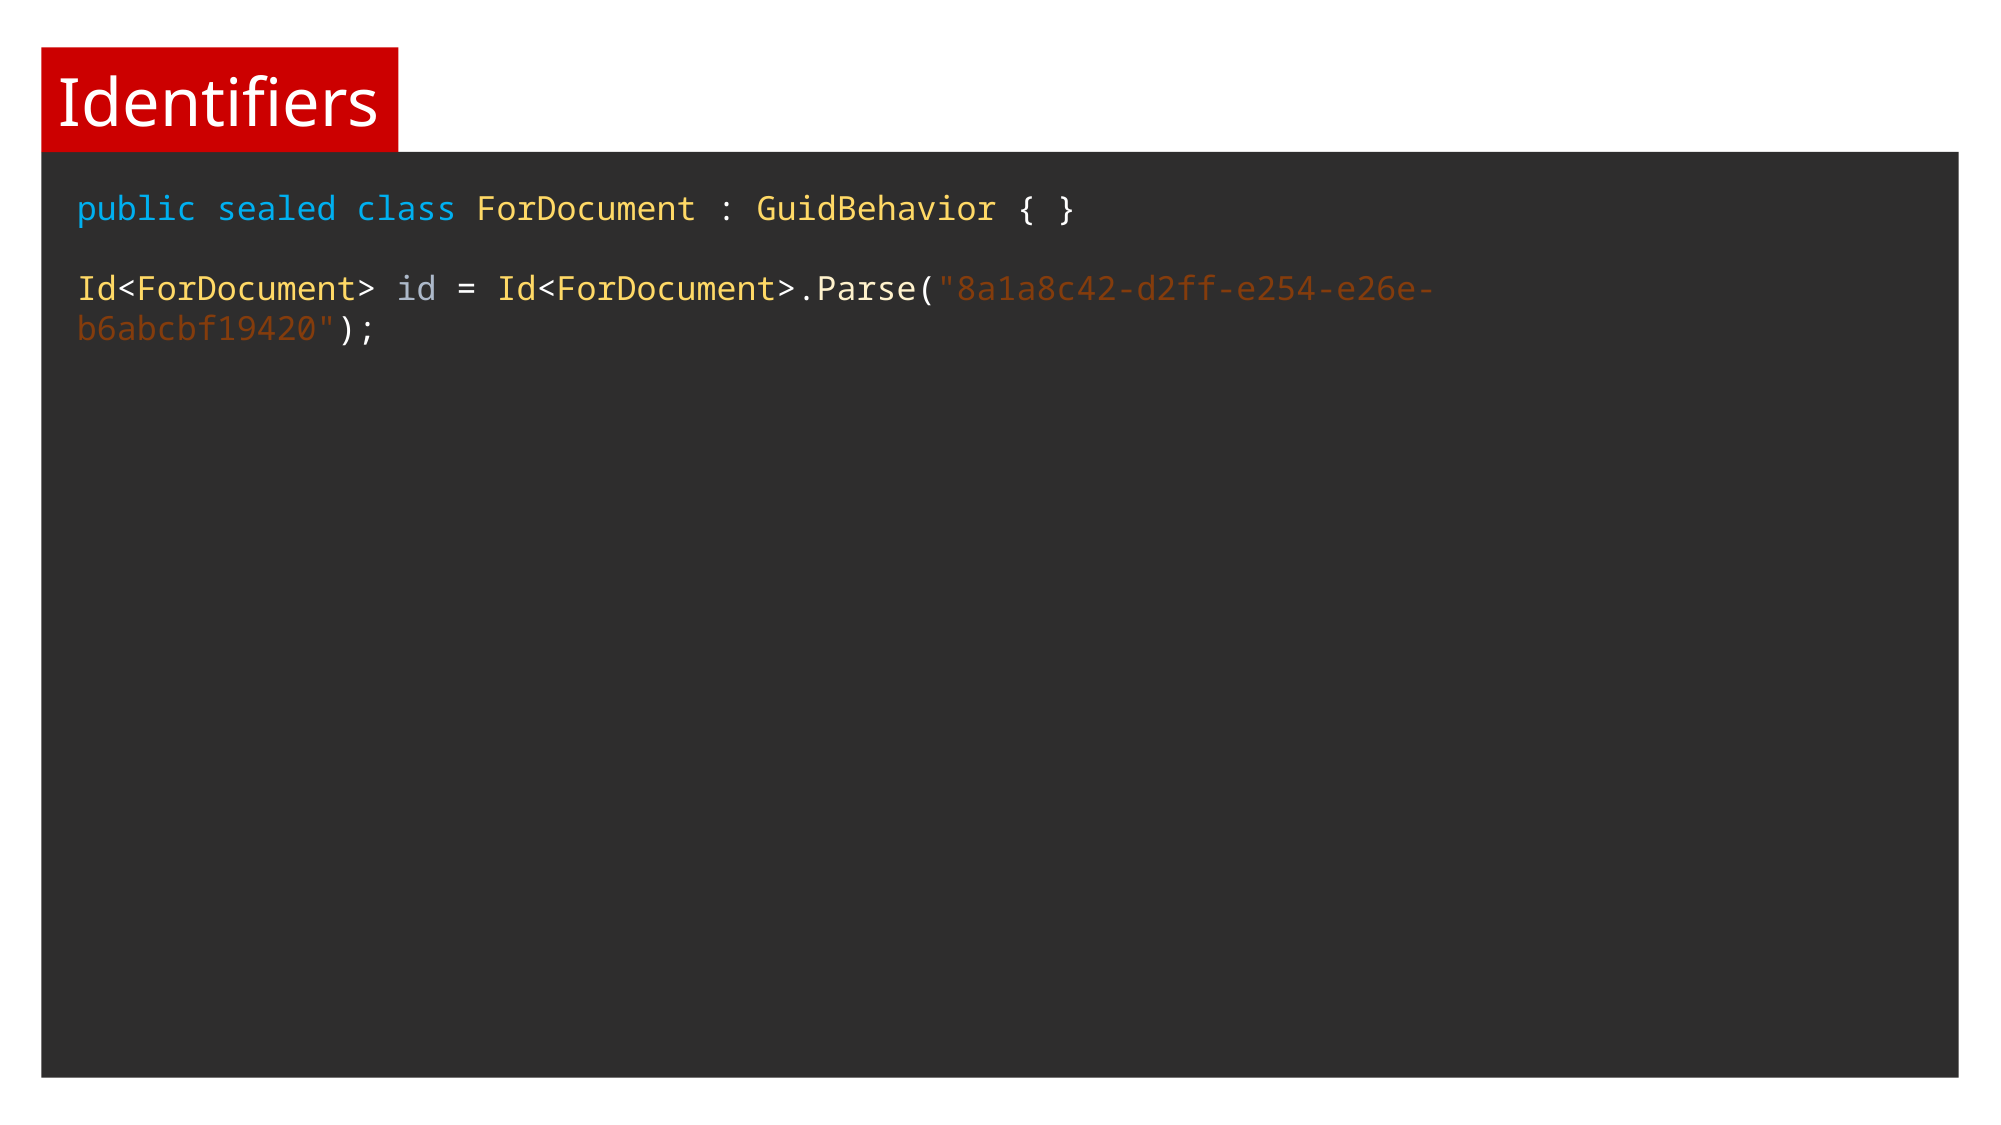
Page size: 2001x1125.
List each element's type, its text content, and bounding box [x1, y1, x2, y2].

text_box public sealed class ForDocument : GuidBehavior { } Id<ForDocument> id = Id<ForDocument>.Parse("8a1a8c42-d2ff-e254-e26e-b6abcbf19420"); [41, 152, 1602, 315]
text_box Identifiers [41, 47, 384, 153]
text_box [41, 152, 1959, 1078]
text_box [182, 324, 191, 338]
text_box [142, 324, 151, 338]
text_box [82, 324, 91, 338]
